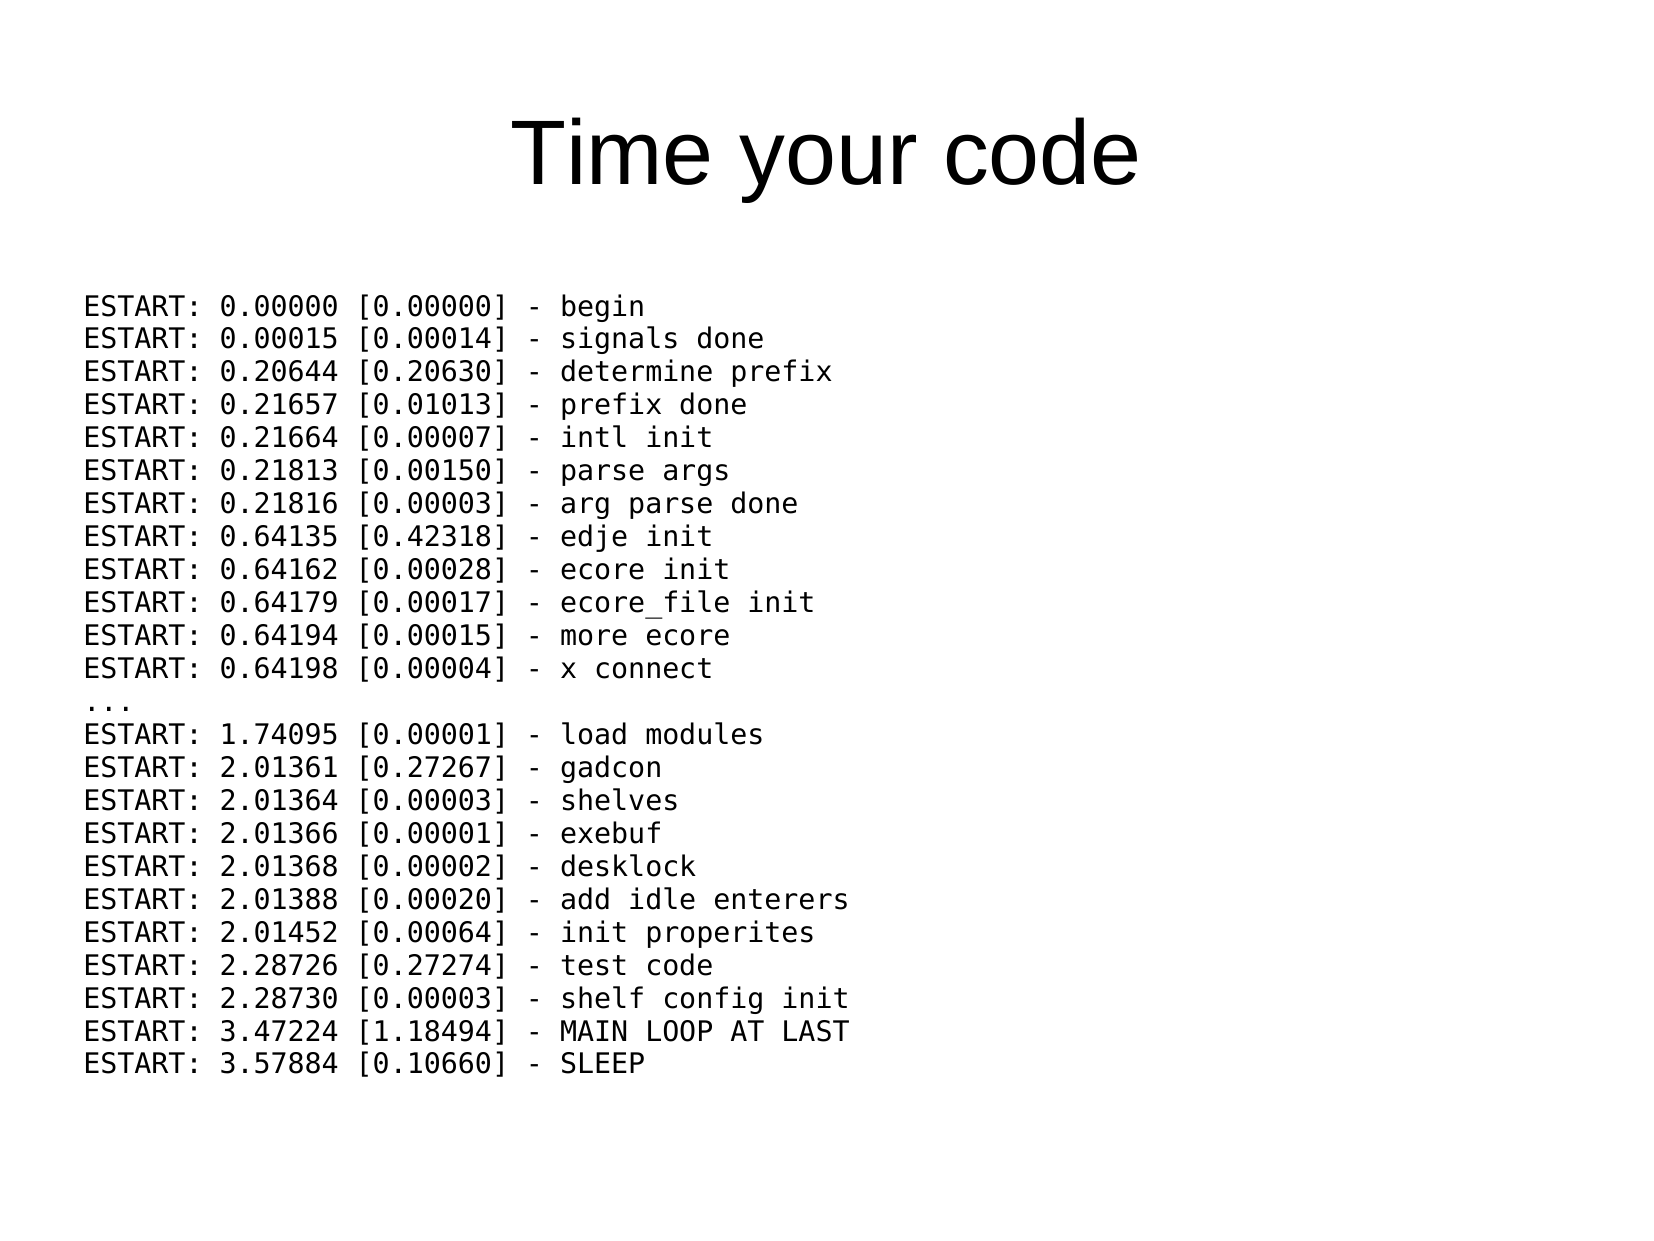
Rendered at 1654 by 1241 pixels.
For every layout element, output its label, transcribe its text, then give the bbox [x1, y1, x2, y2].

chart [82, 290, 1565, 1105]
title Time your code [82, 49, 1571, 257]
